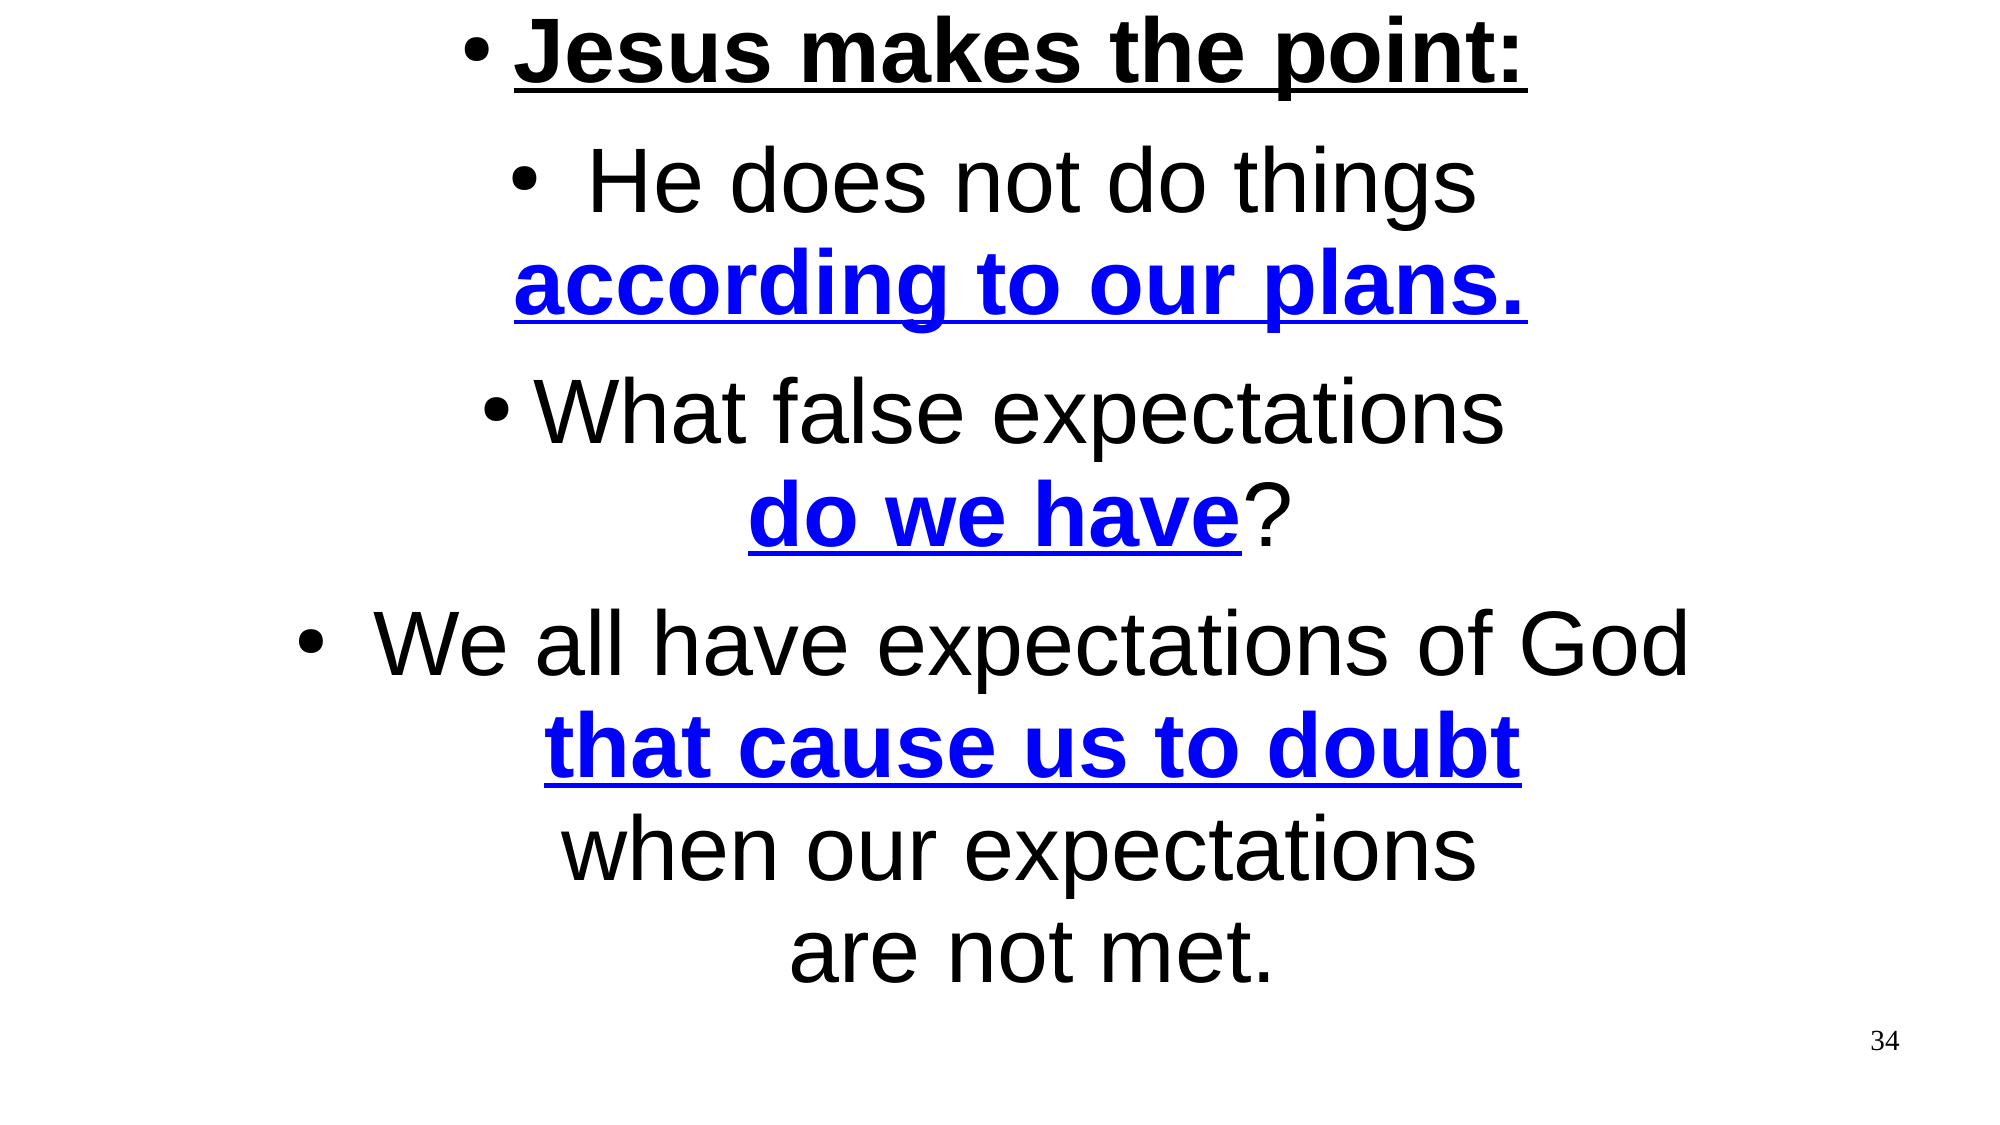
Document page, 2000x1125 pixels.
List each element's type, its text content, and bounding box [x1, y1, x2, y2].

list Jesus makes the point: He does not do things according to our plans. What false expectations do we have? We all have expectations of God that cause us to doubt when our expectations are not met. [0, 0, 1996, 1123]
